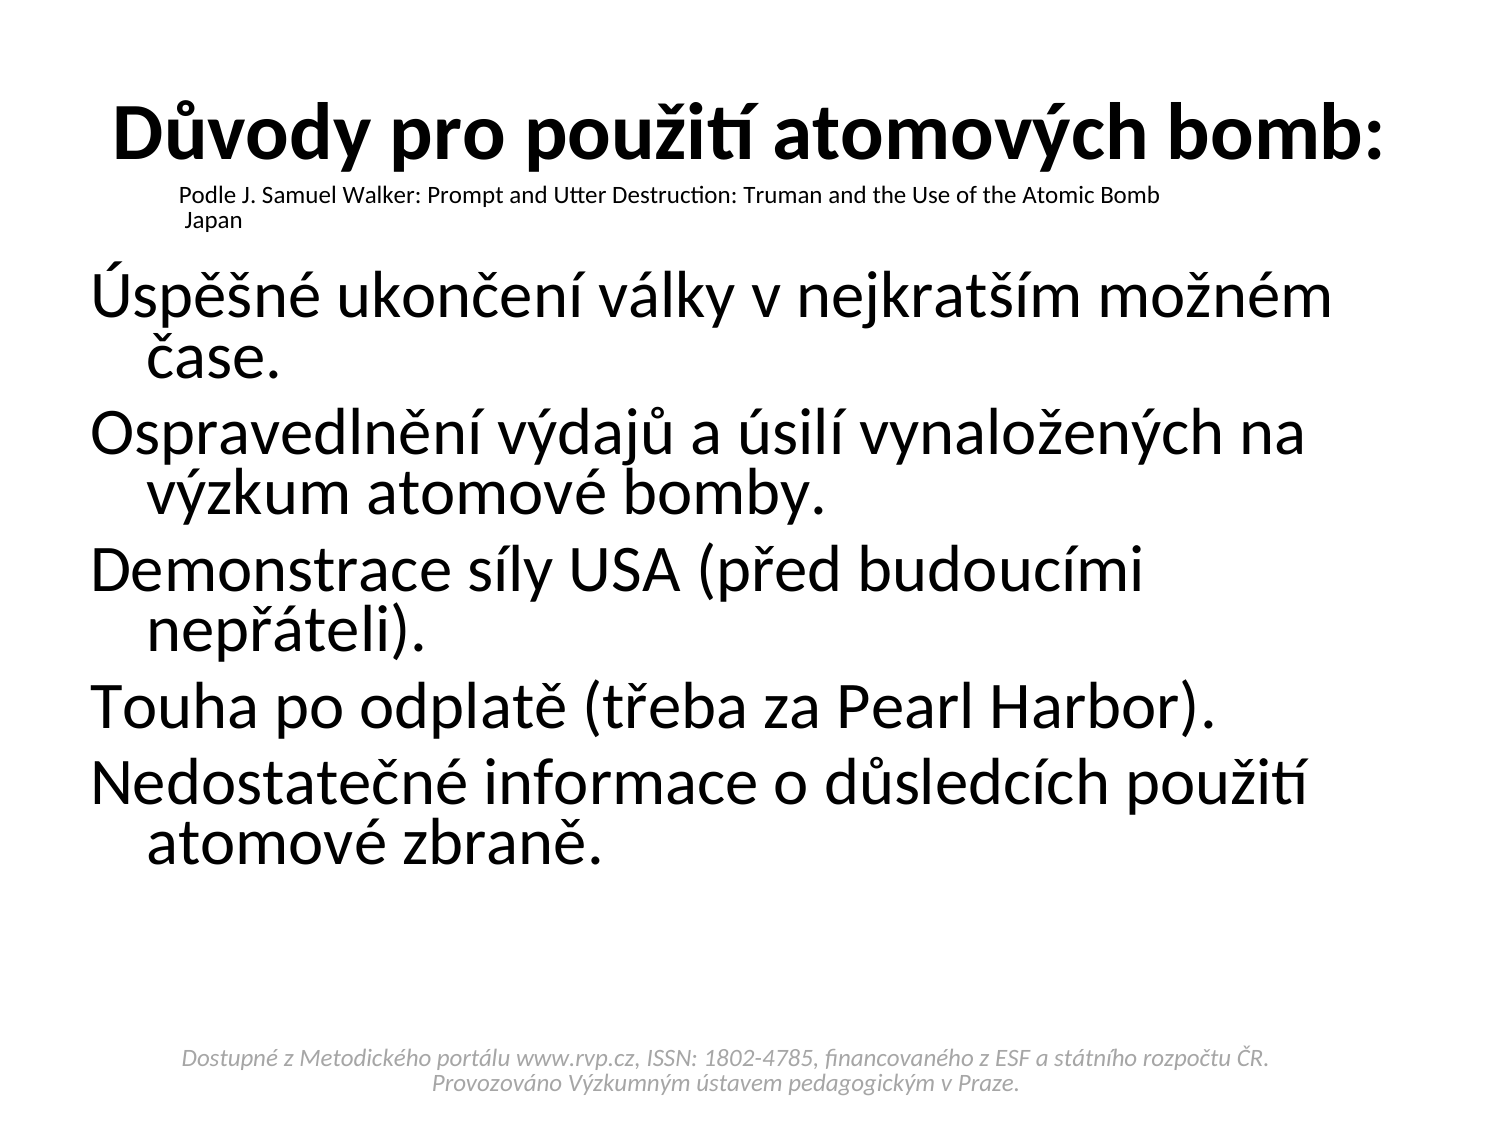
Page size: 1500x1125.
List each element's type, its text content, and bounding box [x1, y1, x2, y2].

title Důvody pro použití atomových bomb: [75, 45, 1426, 233]
list Úspěšné ukončení války v nejkratším možném čase. Ospravedlnění výdajů a úsilí vynaložených na výzkum atomové bomby. Demonstrace síly USA (před budoucími nepřáteli). Touha po odplatě (třeba za Pearl Harbor). Nedostatečné informace o důsledcích použití atomové zbraně. [75, 262, 1426, 1006]
text_box Dostupné z Metodického portálu www.rvp.cz, ISSN: 1802-4785, financovaného z ESF a státního rozpočtu ČR. Provozováno Výzkumným ústavem pedagogickým v Praze. [105, 1042, 1348, 1103]
text_box Podle J. Samuel Walker: Prompt and Utter Destruction: Truman and the Use of the Atomic Bomb Japan [164, 177, 1442, 243]
